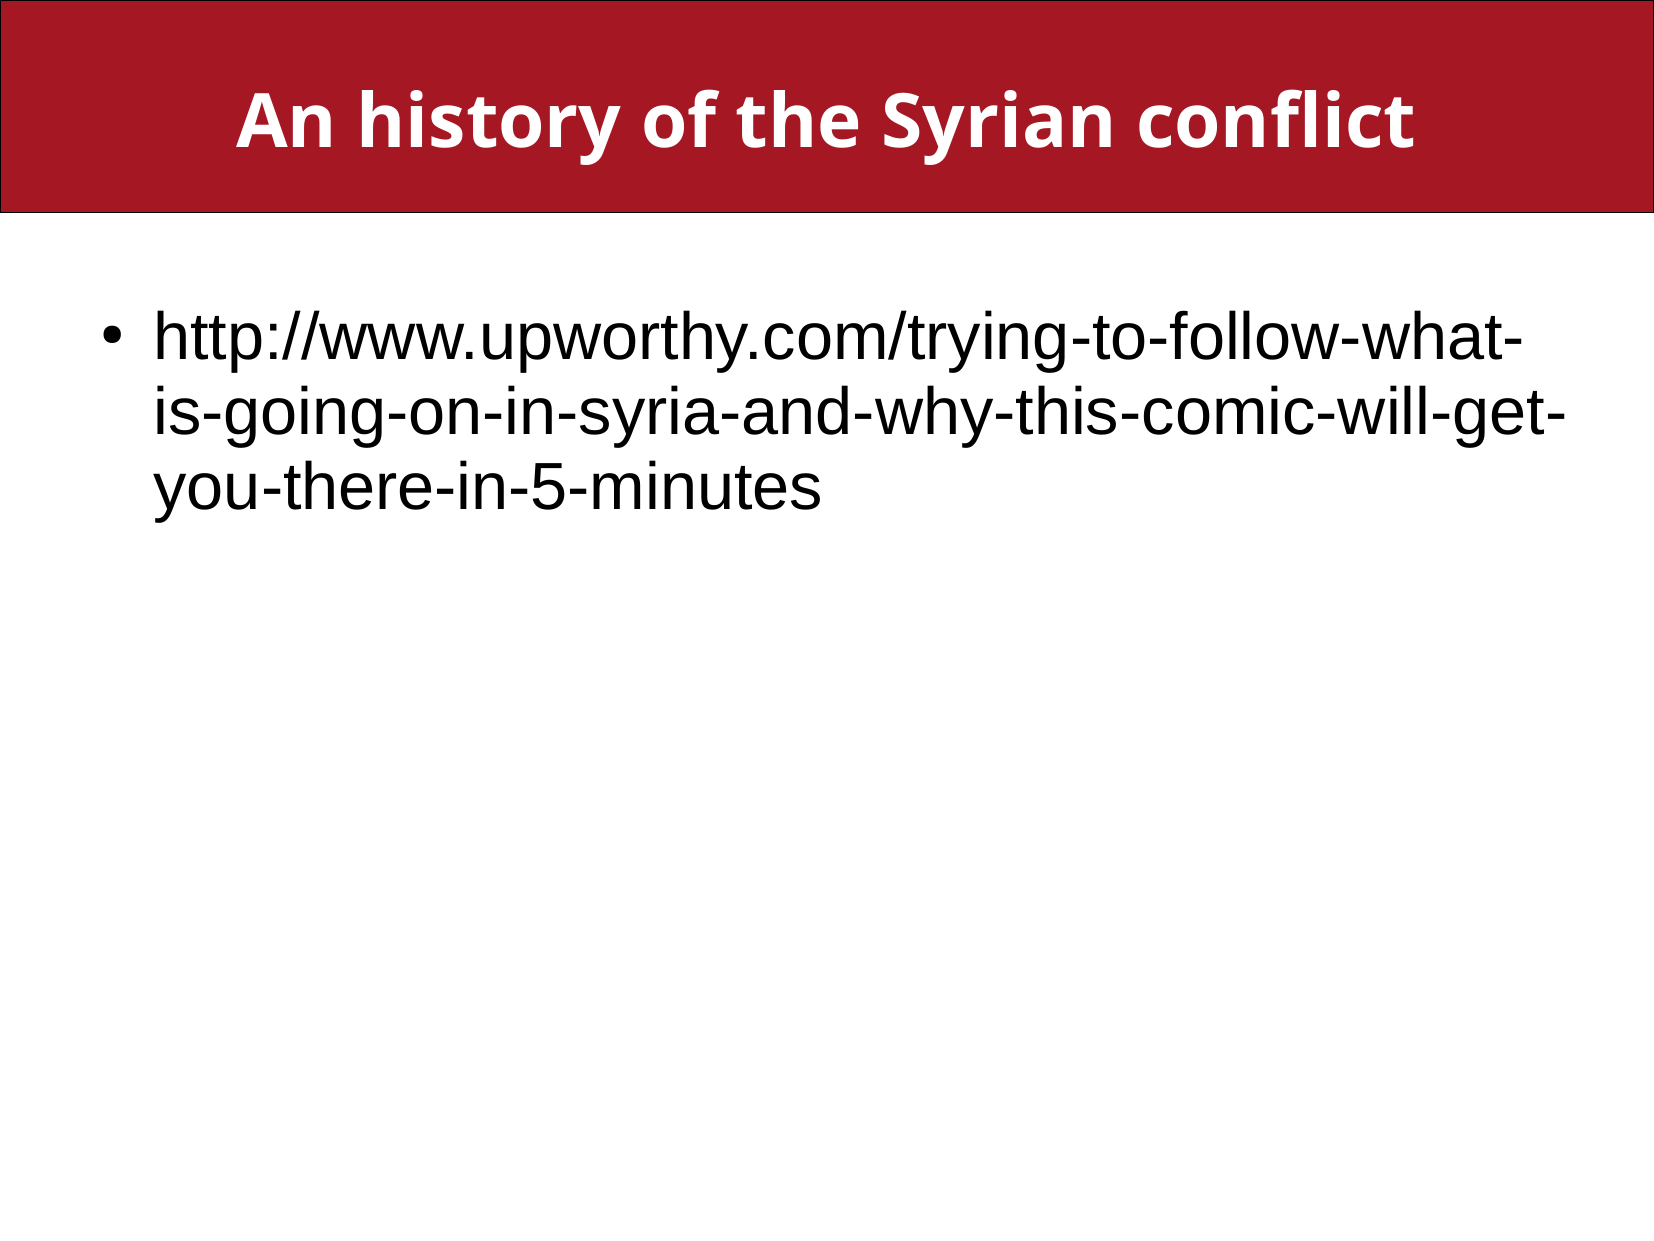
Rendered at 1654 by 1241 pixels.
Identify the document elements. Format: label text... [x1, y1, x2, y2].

list http://www.upworthy.com/trying-to-follow-what-is-going-on-in-syria-and-why-this-comic-will-get-you-there-in-5-minutes [82, 299, 1571, 1019]
title An history of the Syrian conflict [82, 47, 1571, 189]
